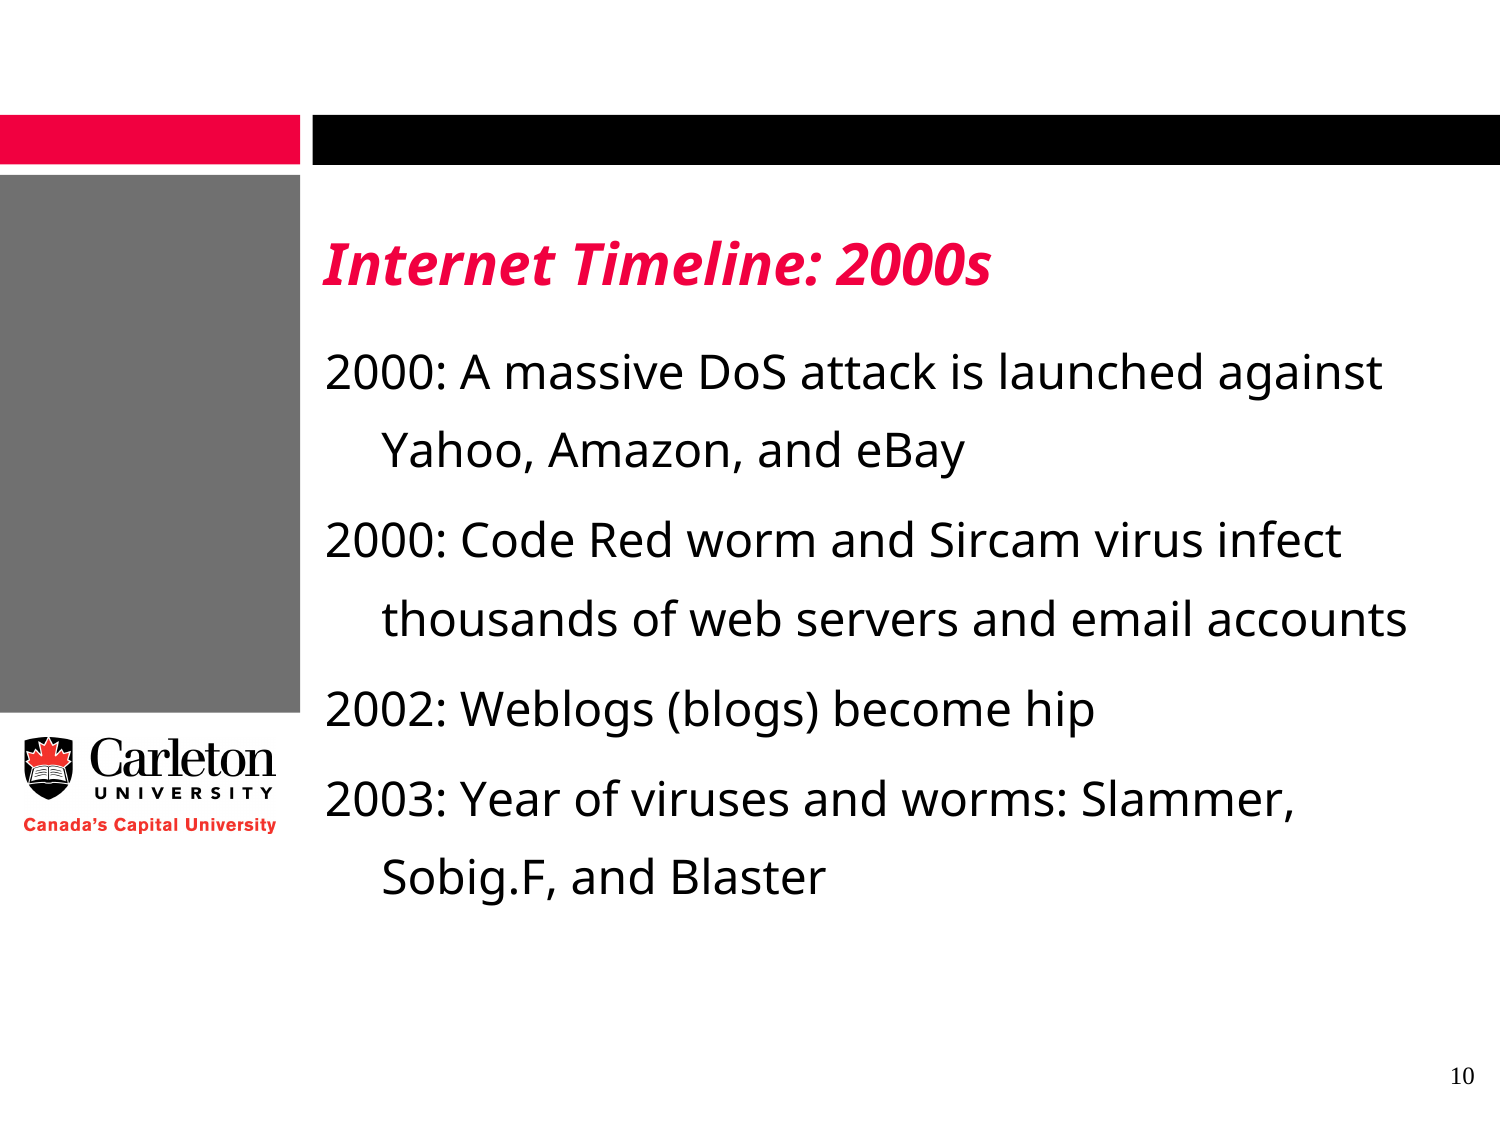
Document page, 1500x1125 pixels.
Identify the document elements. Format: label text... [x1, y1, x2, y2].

title Internet Timeline: 2000s [324, 194, 1450, 324]
list 2000: A massive DoS attack is launched against Yahoo, Amazon, and eBay 2000: Code Red worm and Sircam virus infect thousands of web servers and email accounts 2002: Weblogs (blogs) become hip 2003: Year of viruses and worms: Slammer, Sobig.F, and Blaster [324, 324, 1450, 1036]
picture [24, 737, 276, 834]
